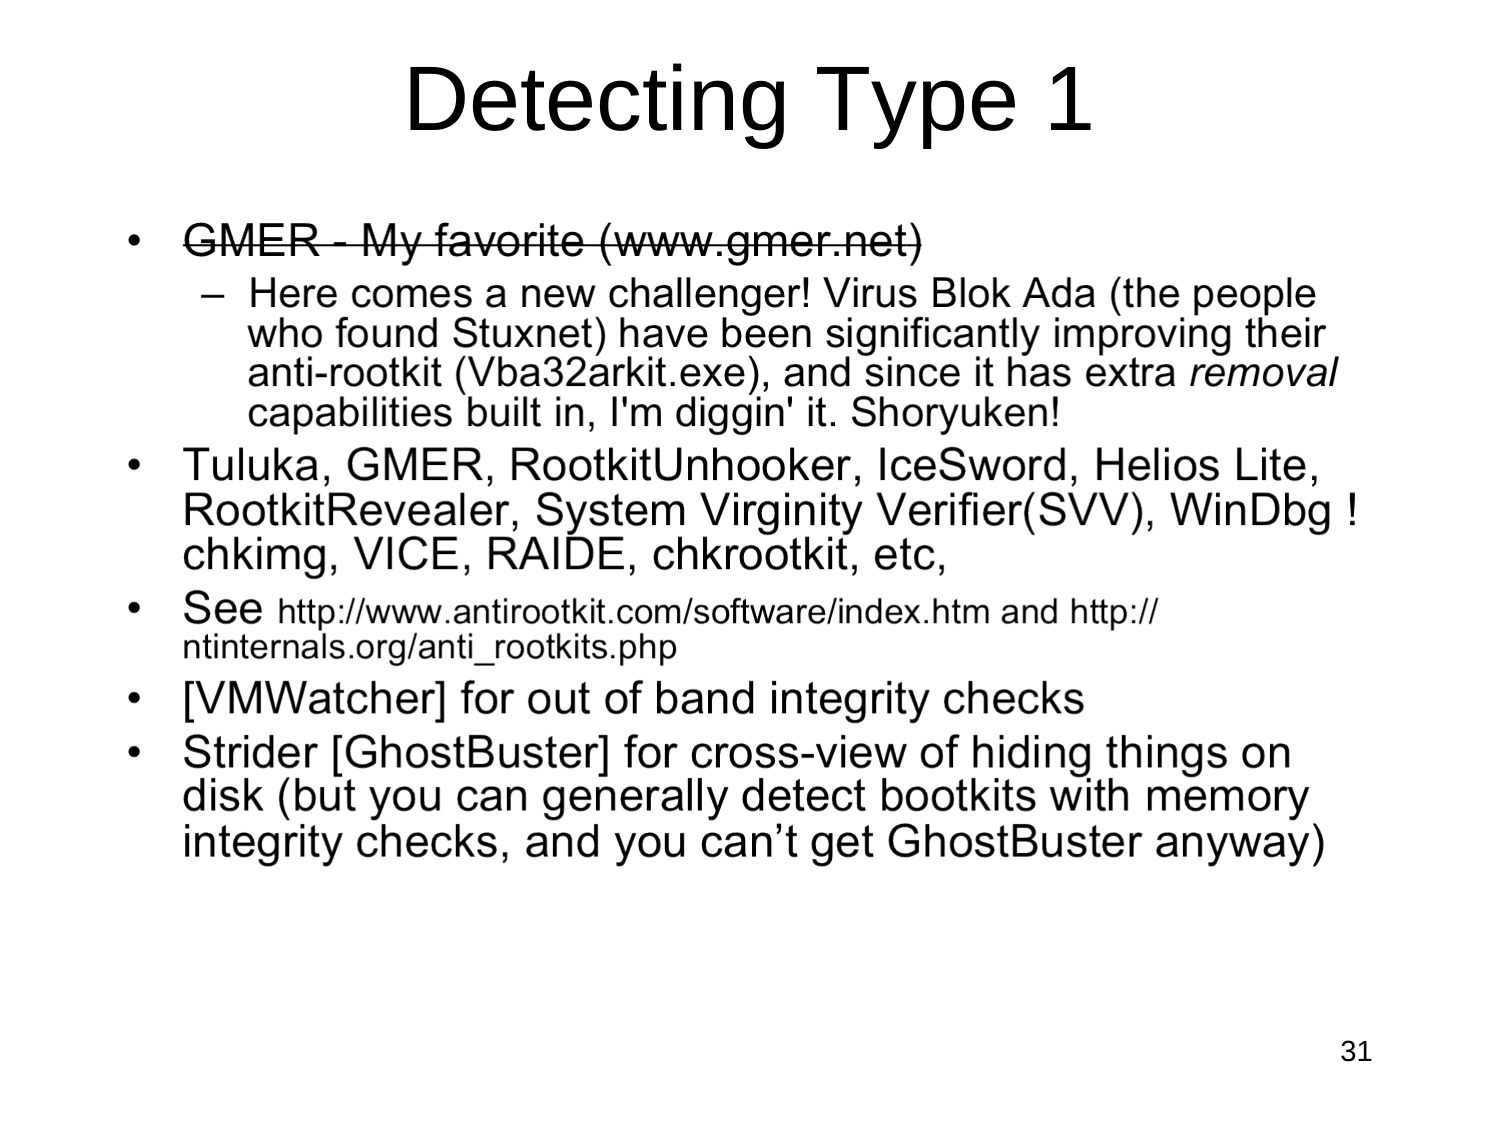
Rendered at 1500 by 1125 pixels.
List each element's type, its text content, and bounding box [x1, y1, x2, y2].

text_box <number> [1074, 1025, 1388, 1101]
title Detecting Type 1 [0, 0, 1500, 188]
text_box [111, 210, 1389, 1051]
